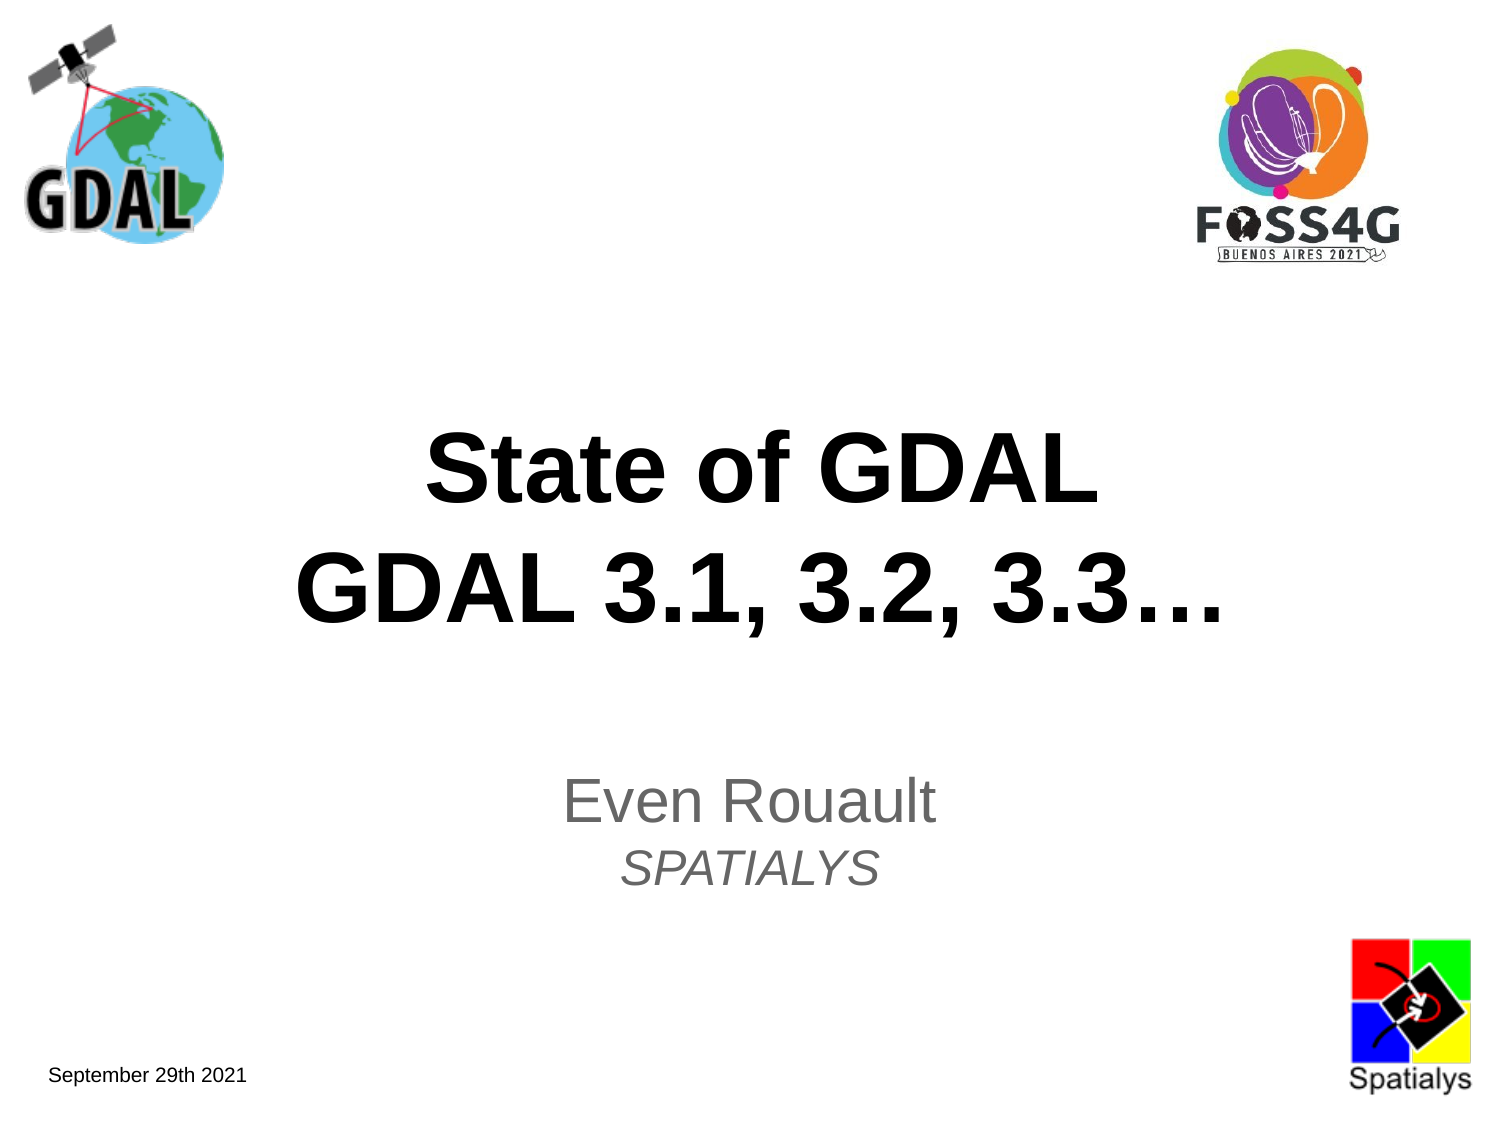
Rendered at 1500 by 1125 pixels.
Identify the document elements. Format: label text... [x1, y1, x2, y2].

picture [1348, 936, 1474, 1098]
picture [1091, 24, 1500, 393]
text_box September 29th 2021 [33, 1046, 294, 1125]
picture [24, 24, 224, 244]
subtitle Even Rouault SPATIALYS [112, 745, 1388, 917]
title State of GDAL GDAL 3.1, 3.2, 3.3… [52, 521, 1474, 658]
